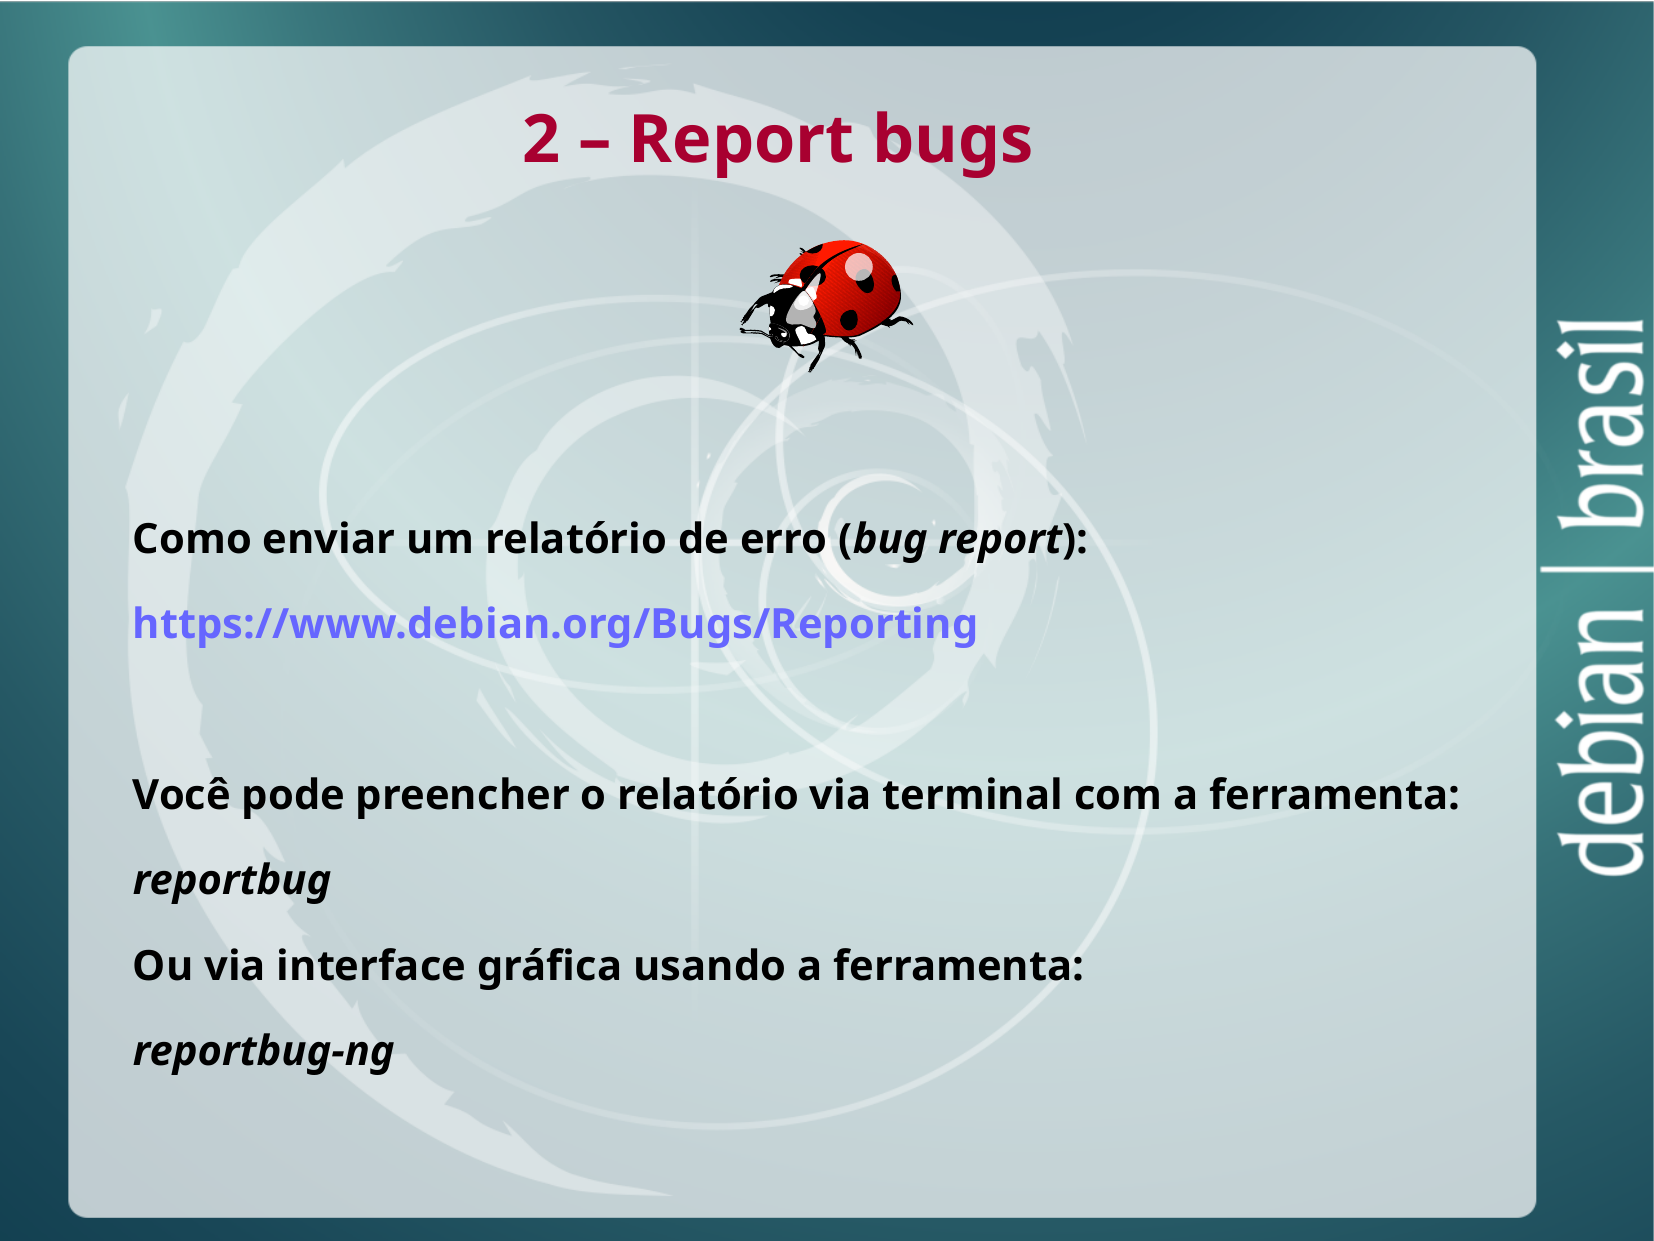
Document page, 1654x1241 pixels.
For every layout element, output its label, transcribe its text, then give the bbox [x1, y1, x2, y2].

text_box Como enviar um relatório de erro (bug report): https://www.debian.org/Bugs/Reporting Você pode preencher o relatório via terminal com a ferramenta: reportbug Ou via interface gráfica usando a ferramenta: reportbug-ng [118, 472, 1489, 1241]
text_box 2 – Report bugs [507, 83, 1146, 225]
picture [0, 0, 1654, 1241]
